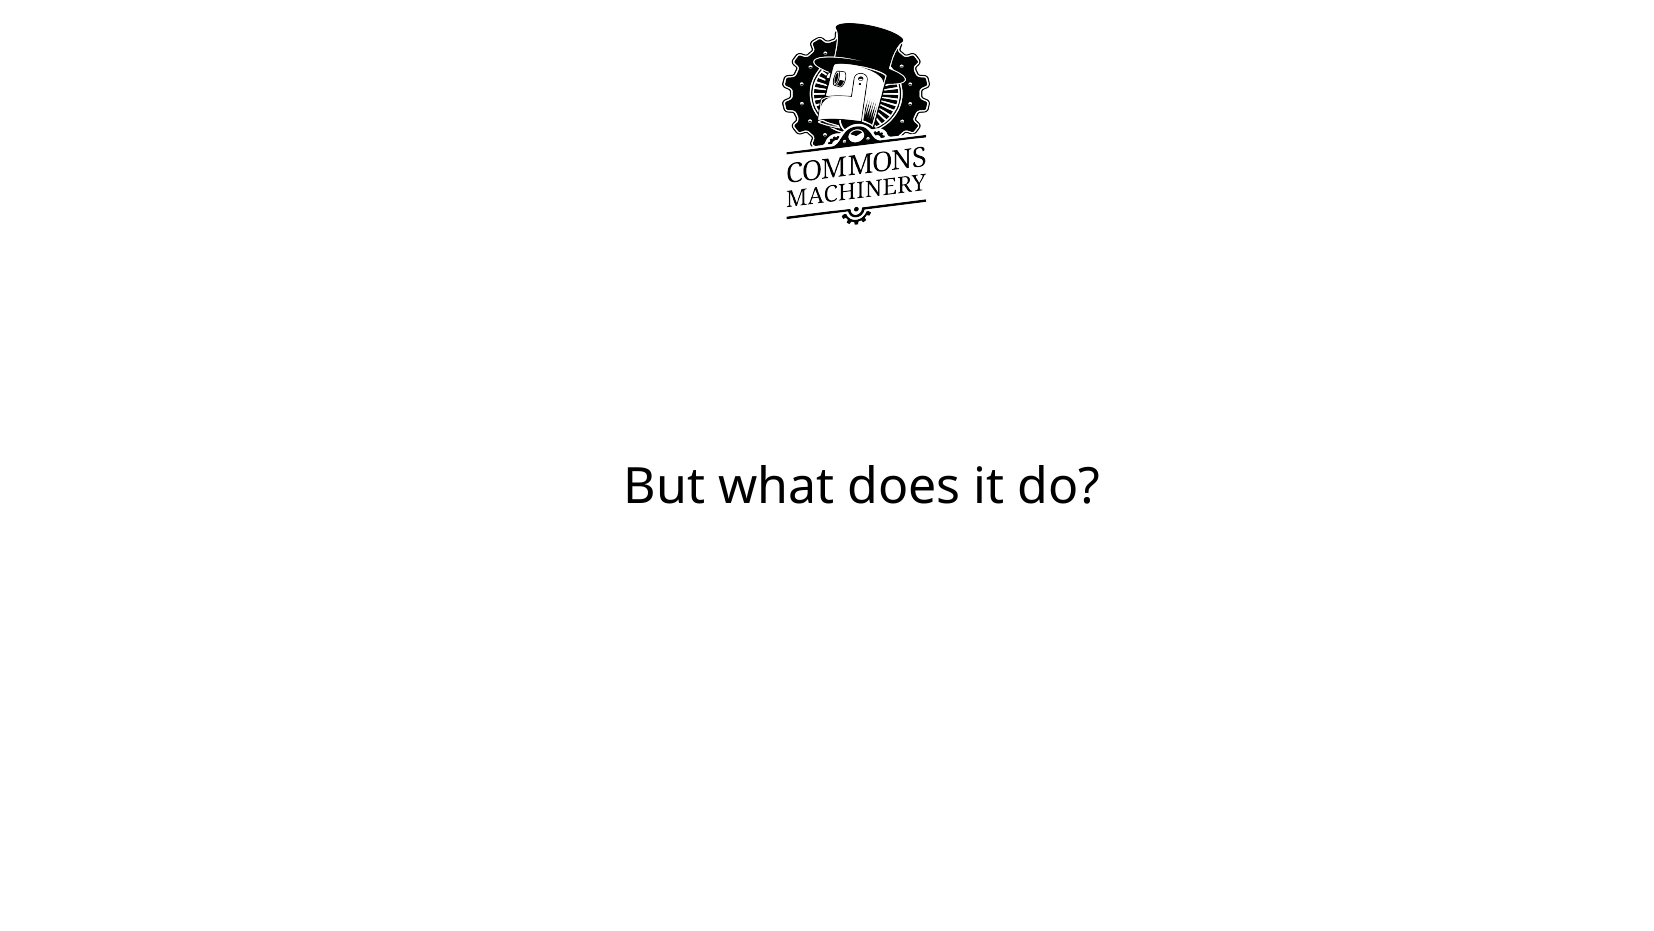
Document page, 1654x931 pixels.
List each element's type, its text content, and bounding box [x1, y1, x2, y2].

list But what does it do? [82, 269, 1571, 810]
picture [782, 23, 930, 225]
